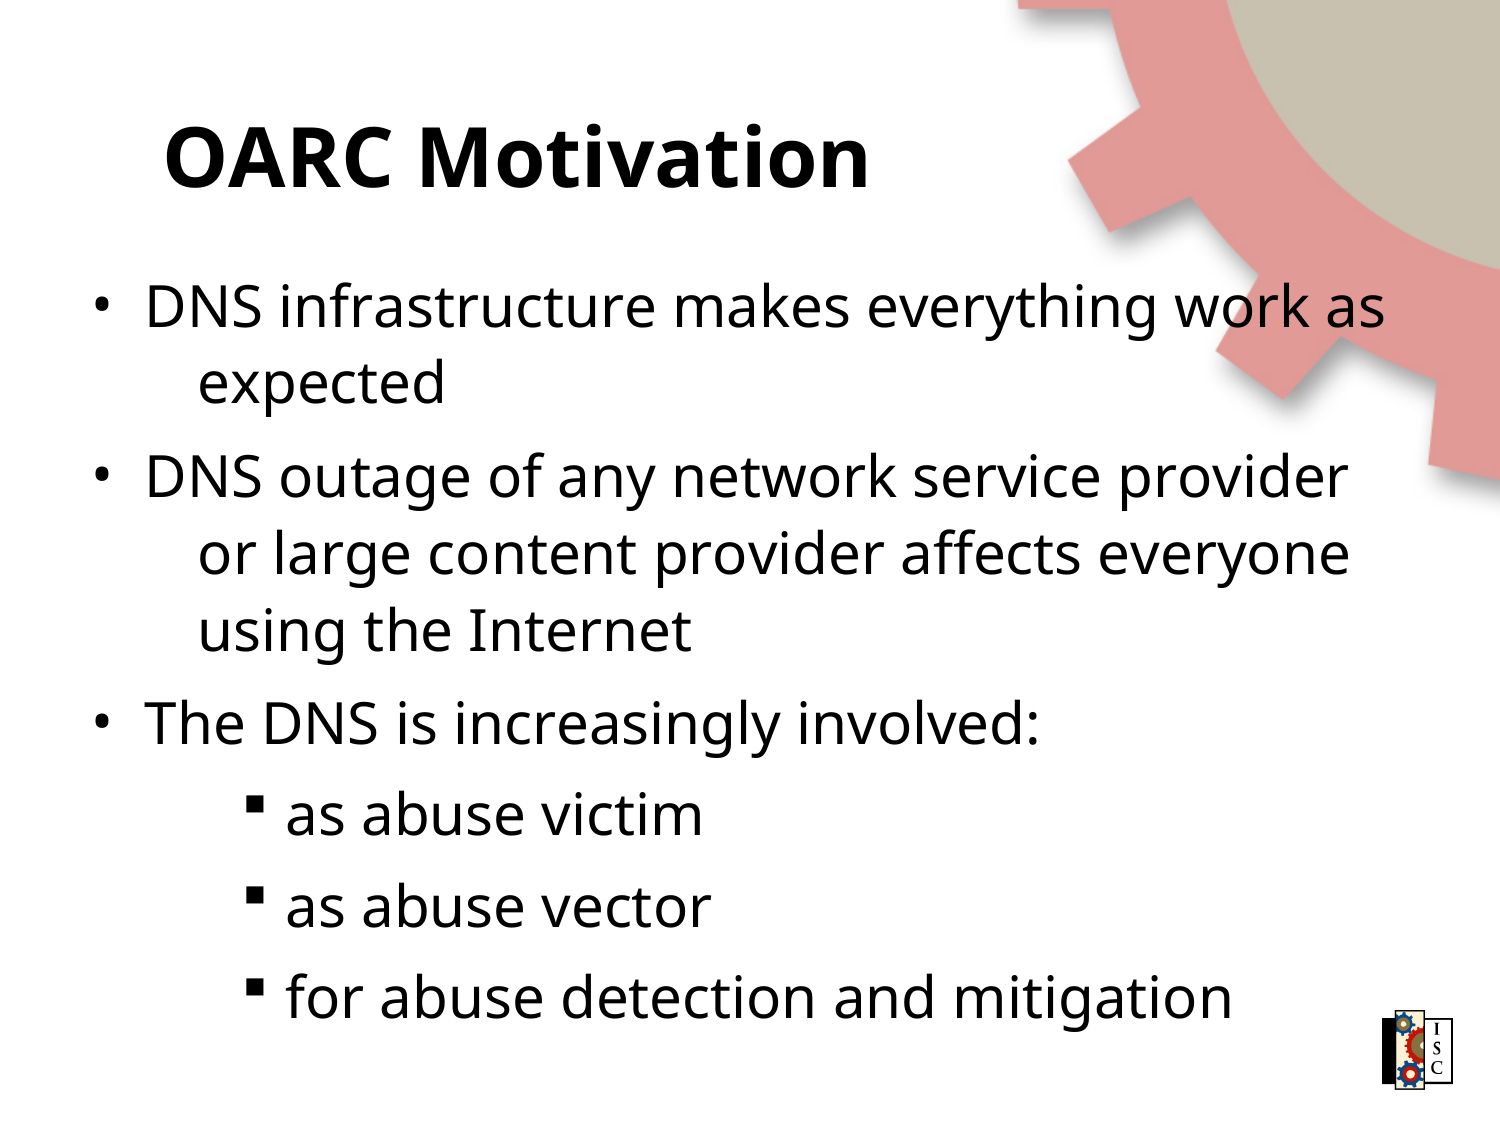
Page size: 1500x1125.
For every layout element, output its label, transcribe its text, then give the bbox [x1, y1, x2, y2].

picture [0, 0, 1500, 1125]
title OARC Motivation [162, 46, 1475, 262]
list DNS infrastructure makes everything work as expected DNS outage of any network service provider or large content provider affects everyone using the Internet The DNS is increasingly involved: as abuse victim as abuse vector for abuse detection and mitigation [91, 265, 1409, 1090]
